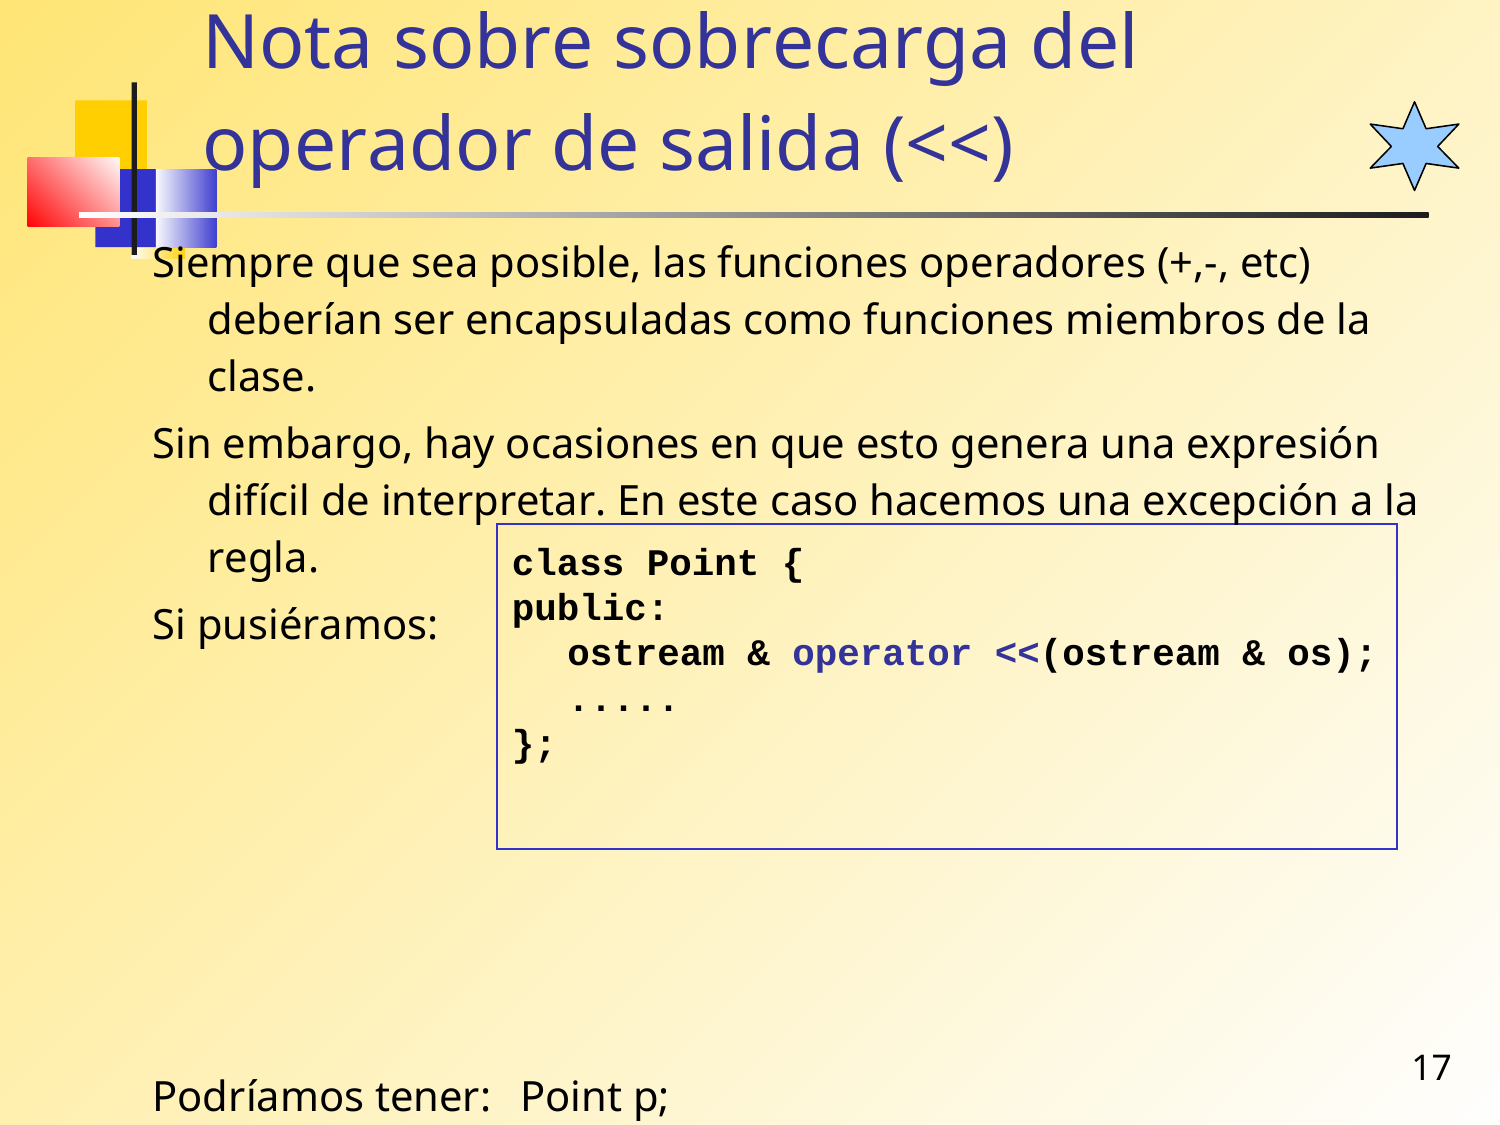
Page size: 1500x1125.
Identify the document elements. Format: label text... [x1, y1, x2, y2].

text_box [1370, 101, 1459, 191]
title Nota sobre sobrecarga del operador de salida (<<)‏ [187, 3, 1466, 200]
list Siempre que sea posible, las funciones operadores (+,-, etc) deberían ser encapsuladas como funciones miembros de la clase. Sin embargo, hay ocasiones en que esto genera una expresión difícil de interpretar. En este caso hacemos una excepción a la regla. Si pusiéramos: Podríamos tener: Point p; p.operator <<(cout); // llamado a función p << cout // el mismo efecto [137, 224, 1463, 1088]
